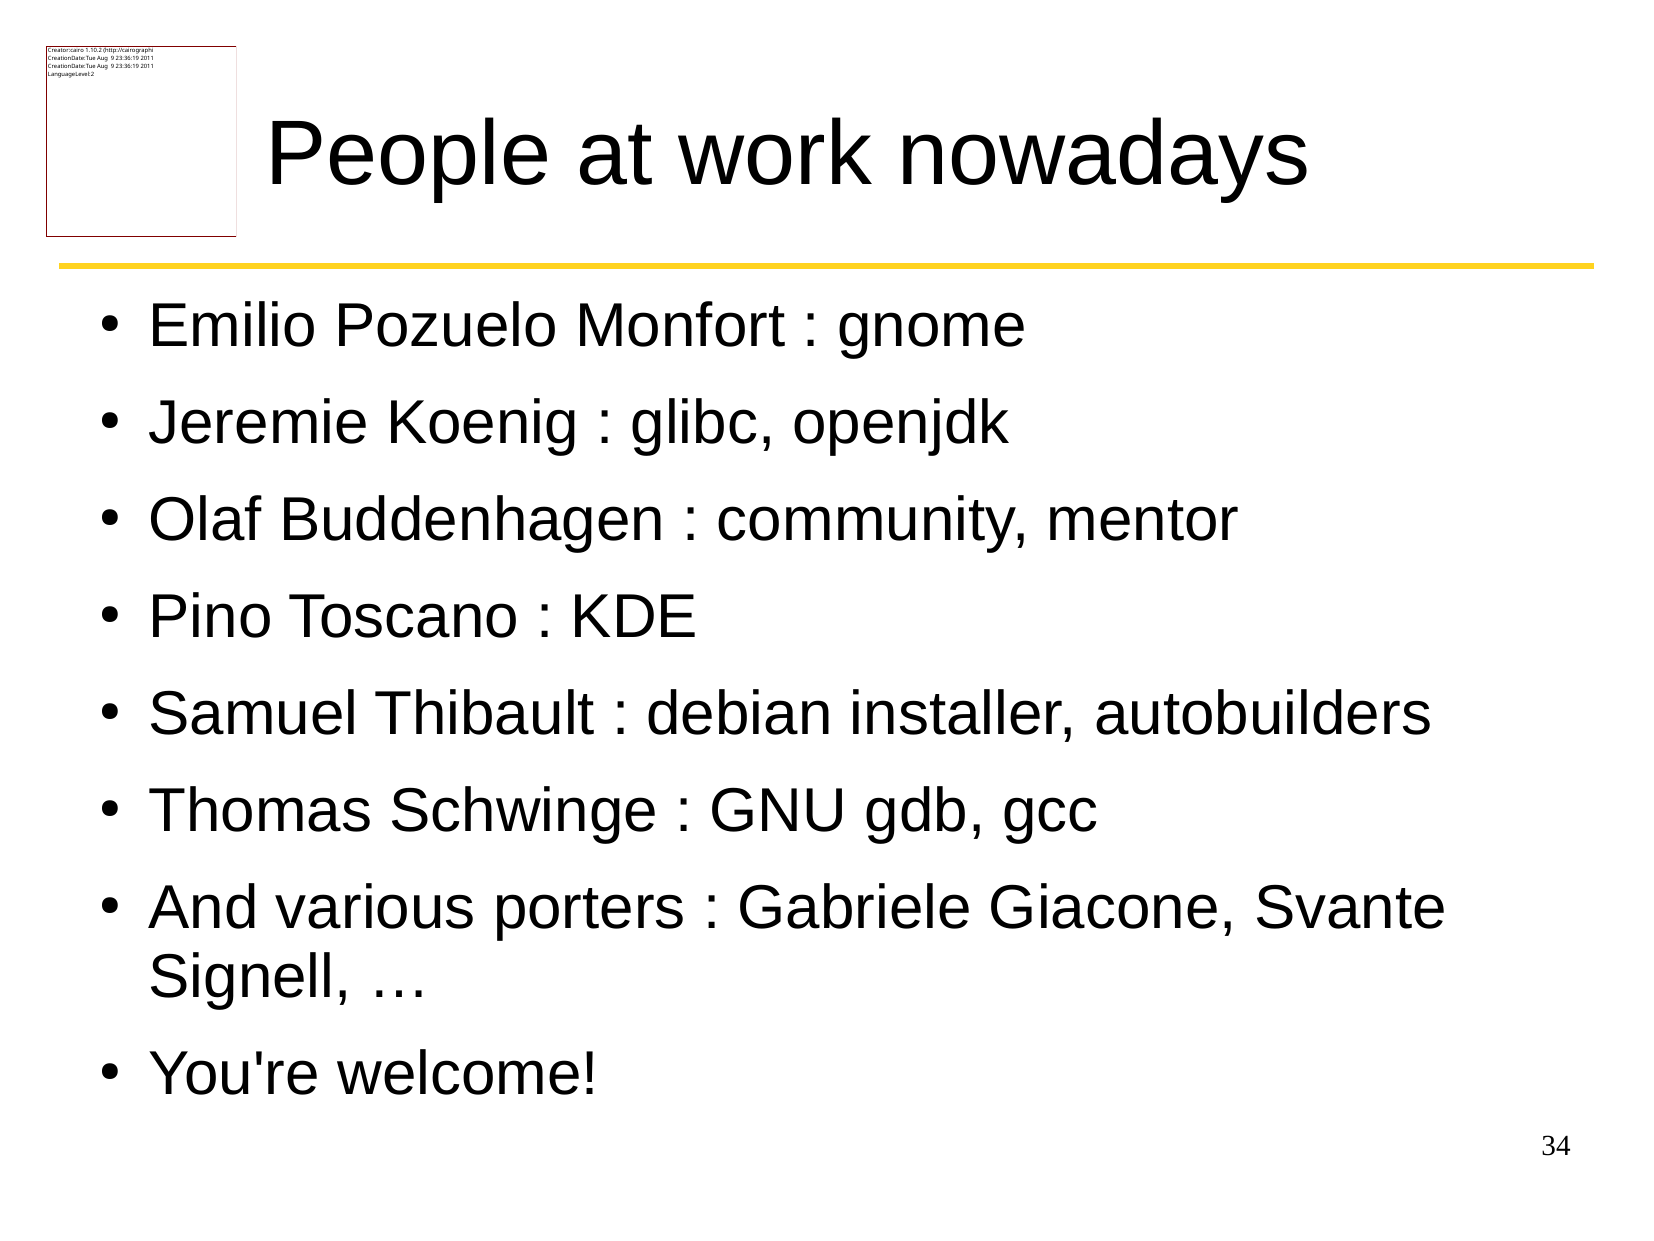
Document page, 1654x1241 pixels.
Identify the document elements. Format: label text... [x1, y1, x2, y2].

title People at work nowadays [265, 49, 1571, 257]
list Emilio Pozuelo Monfort : gnome Jeremie Koenig : glibc, openjdk Olaf Buddenhagen : community, mentor Pino Toscano : KDE Samuel Thibault : debian installer, autobuilders Thomas Schwinge : GNU gdb, gcc And various porters : Gabriele Giacone, Svante Signell, … You're welcome! [82, 290, 1571, 1109]
